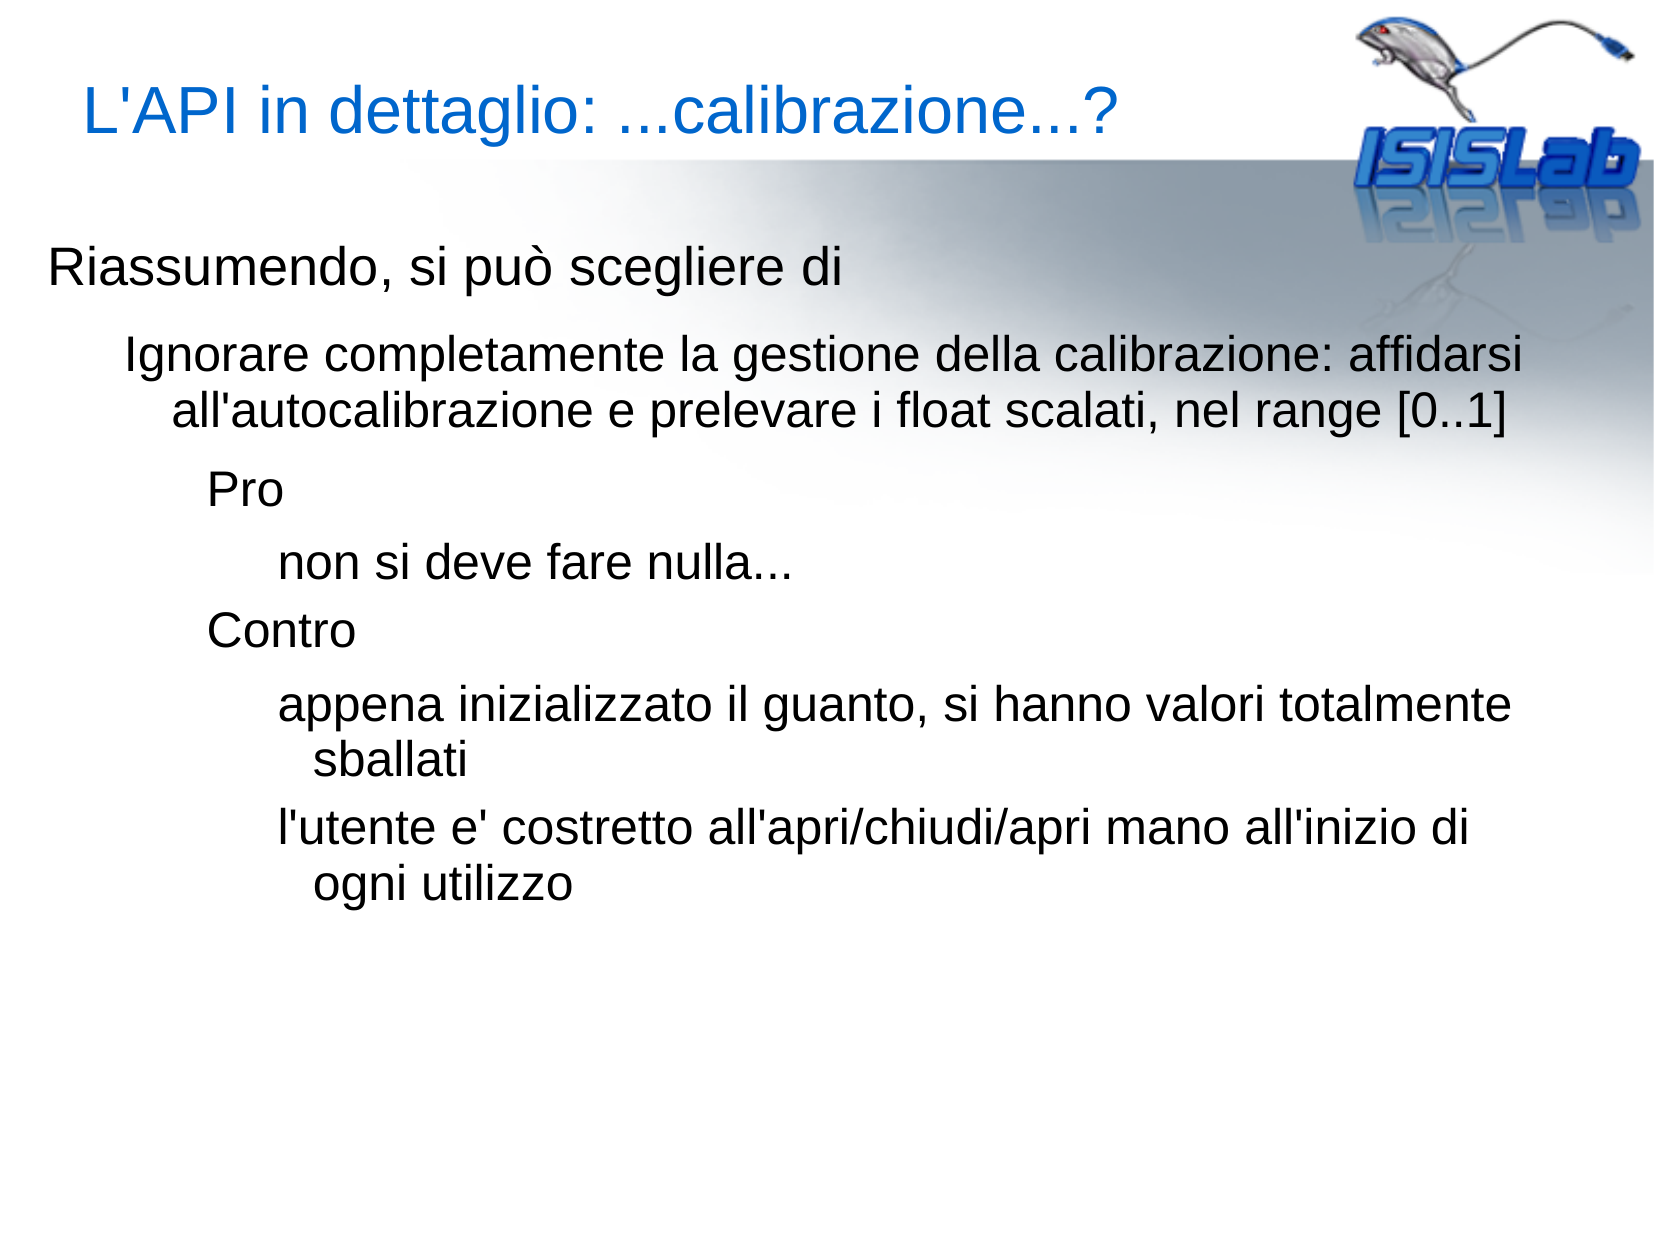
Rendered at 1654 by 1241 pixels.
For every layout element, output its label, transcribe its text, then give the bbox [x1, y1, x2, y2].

picture [0, 0, 1654, 1241]
list Riassumendo, si può scegliere di Ignorare completamente la gestione della calibrazione: affidarsi all'autocalibrazione e prelevare i float scalati, nel range [0..1] Pro non si deve fare nulla... Contro appena inizializzato il guanto, si hanno valori totalmente sballati l'utente e' costretto all'apri/chiudi/apri mano all'inizio di ogni utilizzo [29, 236, 1571, 1241]
title L'API in dettaglio: ...calibrazione...? [82, 46, 1572, 175]
